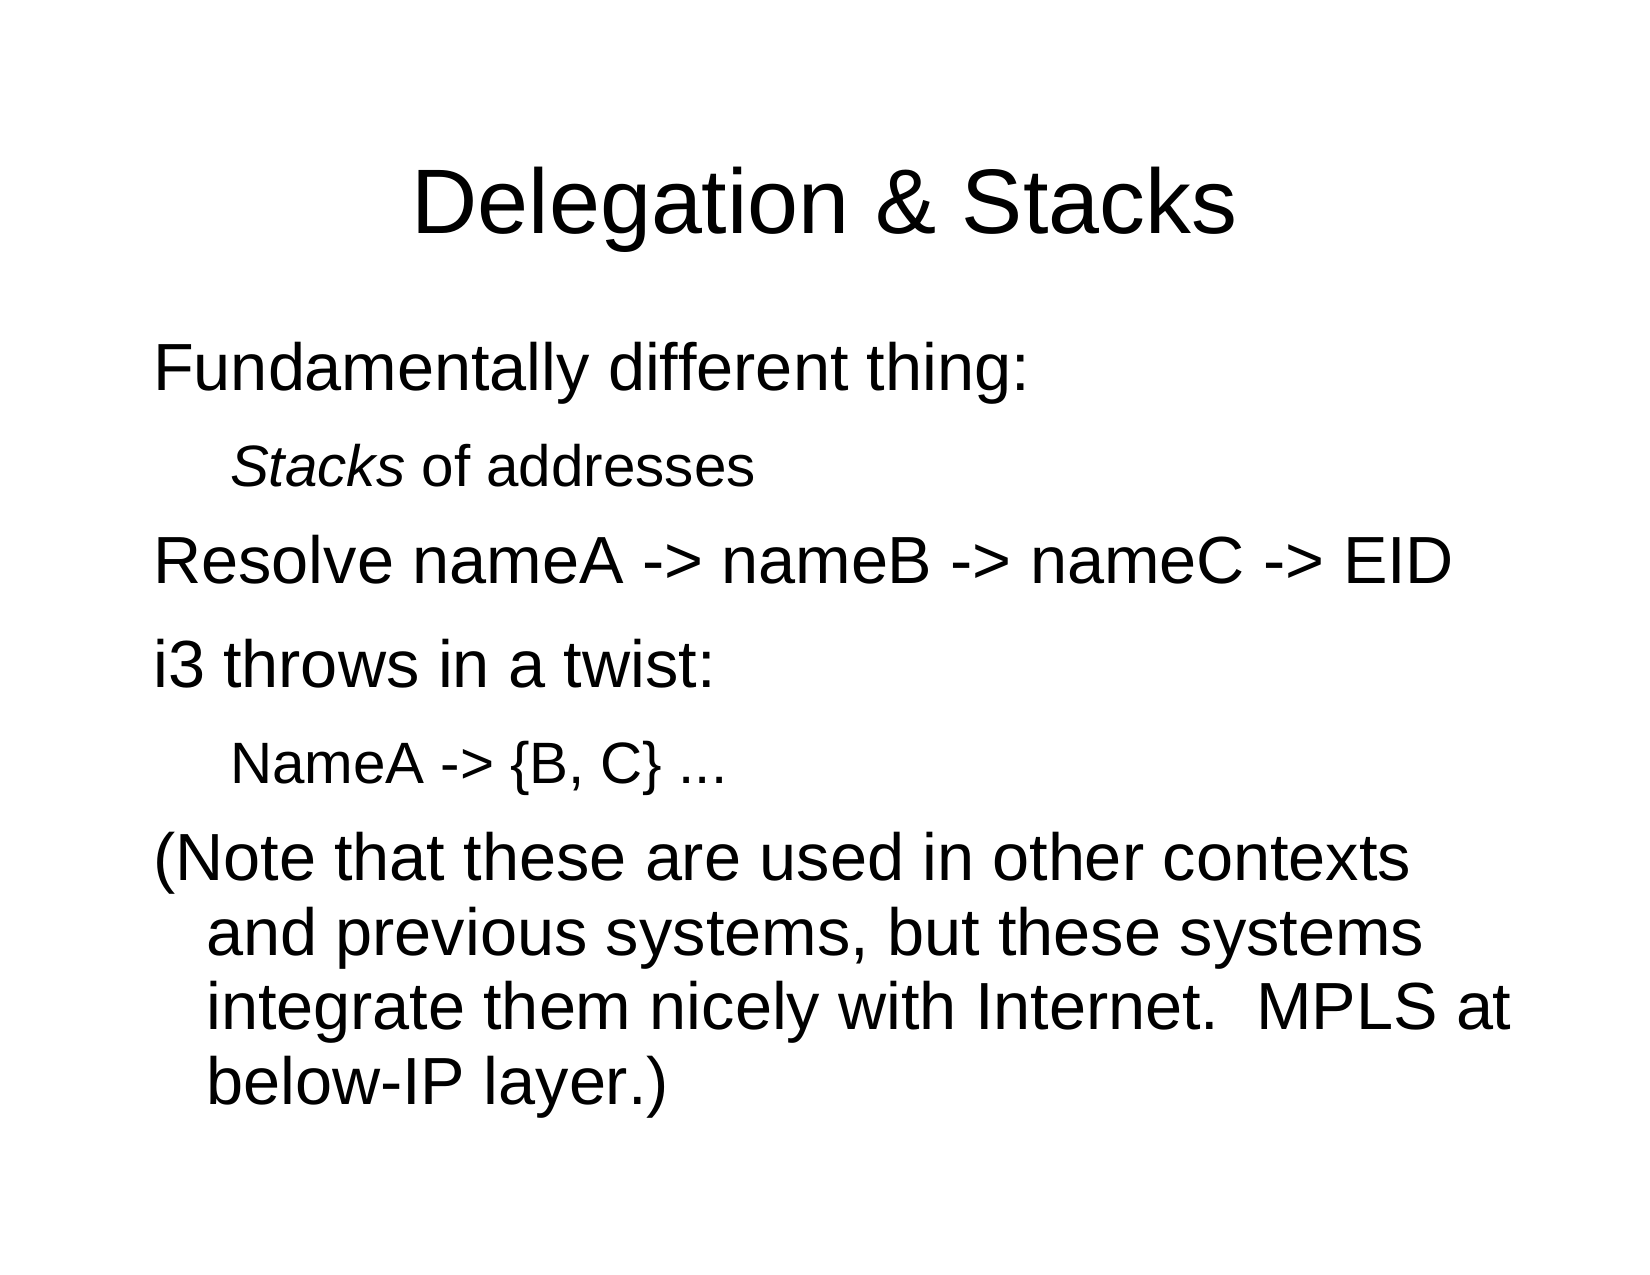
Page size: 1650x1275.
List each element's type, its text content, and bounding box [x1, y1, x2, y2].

list Fundamentally different thing: Stacks of addresses Resolve nameA -> nameB -> nameC -> EID i3 throws in a twist: NameA -> {B, C} ... (Note that these are used in other contexts and previous systems, but these systems integrate them nicely with Internet. MPLS at below-IP layer.) [135, 329, 1515, 1190]
title Delegation & Stacks [135, 112, 1515, 291]
